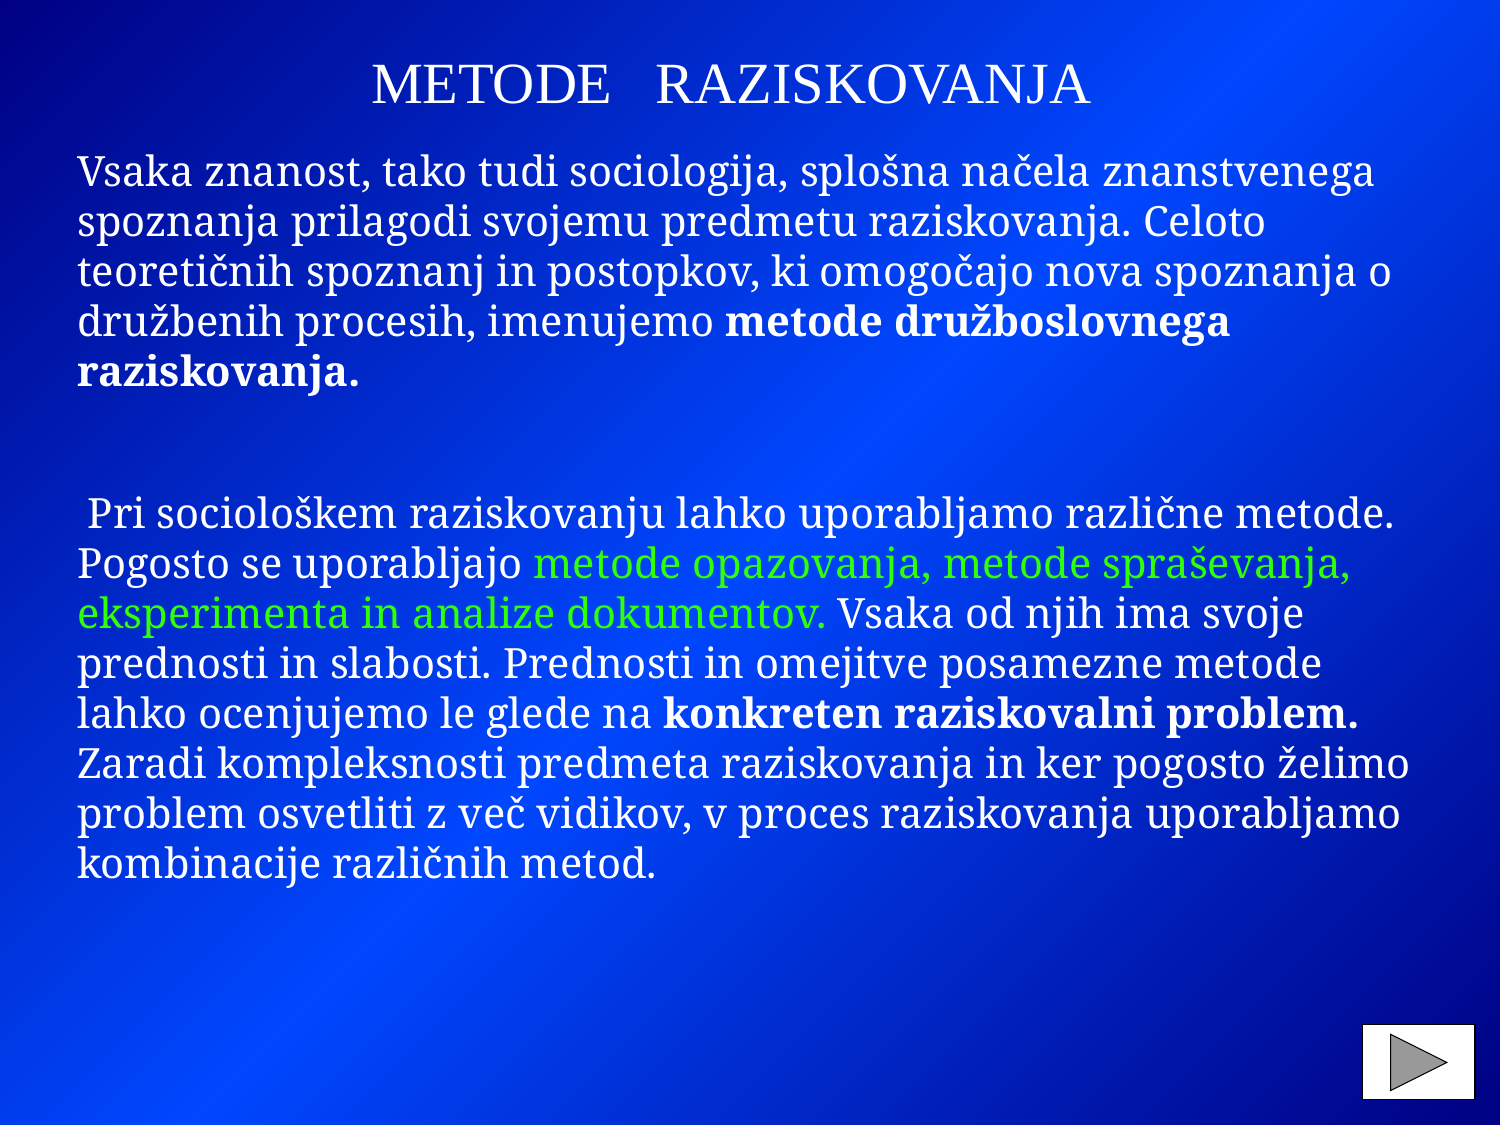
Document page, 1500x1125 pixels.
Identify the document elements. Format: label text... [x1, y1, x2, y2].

text_box METODE RAZISKOVANJA [37, 37, 1450, 123]
text_box Vsaka znanost, tako tudi sociologija, splošna načela znanstvenega spoznanja prilagodi svojemu predmetu raziskovanja. Celoto teoretičnih spoznanj in postopkov, ki omogočajo nova spoznanja o družbenih procesih, imenujemo metode družboslovnega raziskovanja. Pri sociološkem raziskovanju lahko uporabljamo različne metode. Pogosto se uporabljajo metode opazovanja, metode spraševanja, eksperimenta in analize dokumentov. Vsaka od njih ima svoje prednosti in slabosti. Prednosti in omejitve posamezne metode lahko ocenjujemo le glede na konkreten raziskovalni problem. Zaradi kompleksnosti predmeta raziskovanja in ker pogosto želimo problem osvetliti z več vidikov, v proces raziskovanja uporabljamo kombinacije različnih metod. [62, 137, 1438, 895]
text_box [1362, 1024, 1476, 1100]
